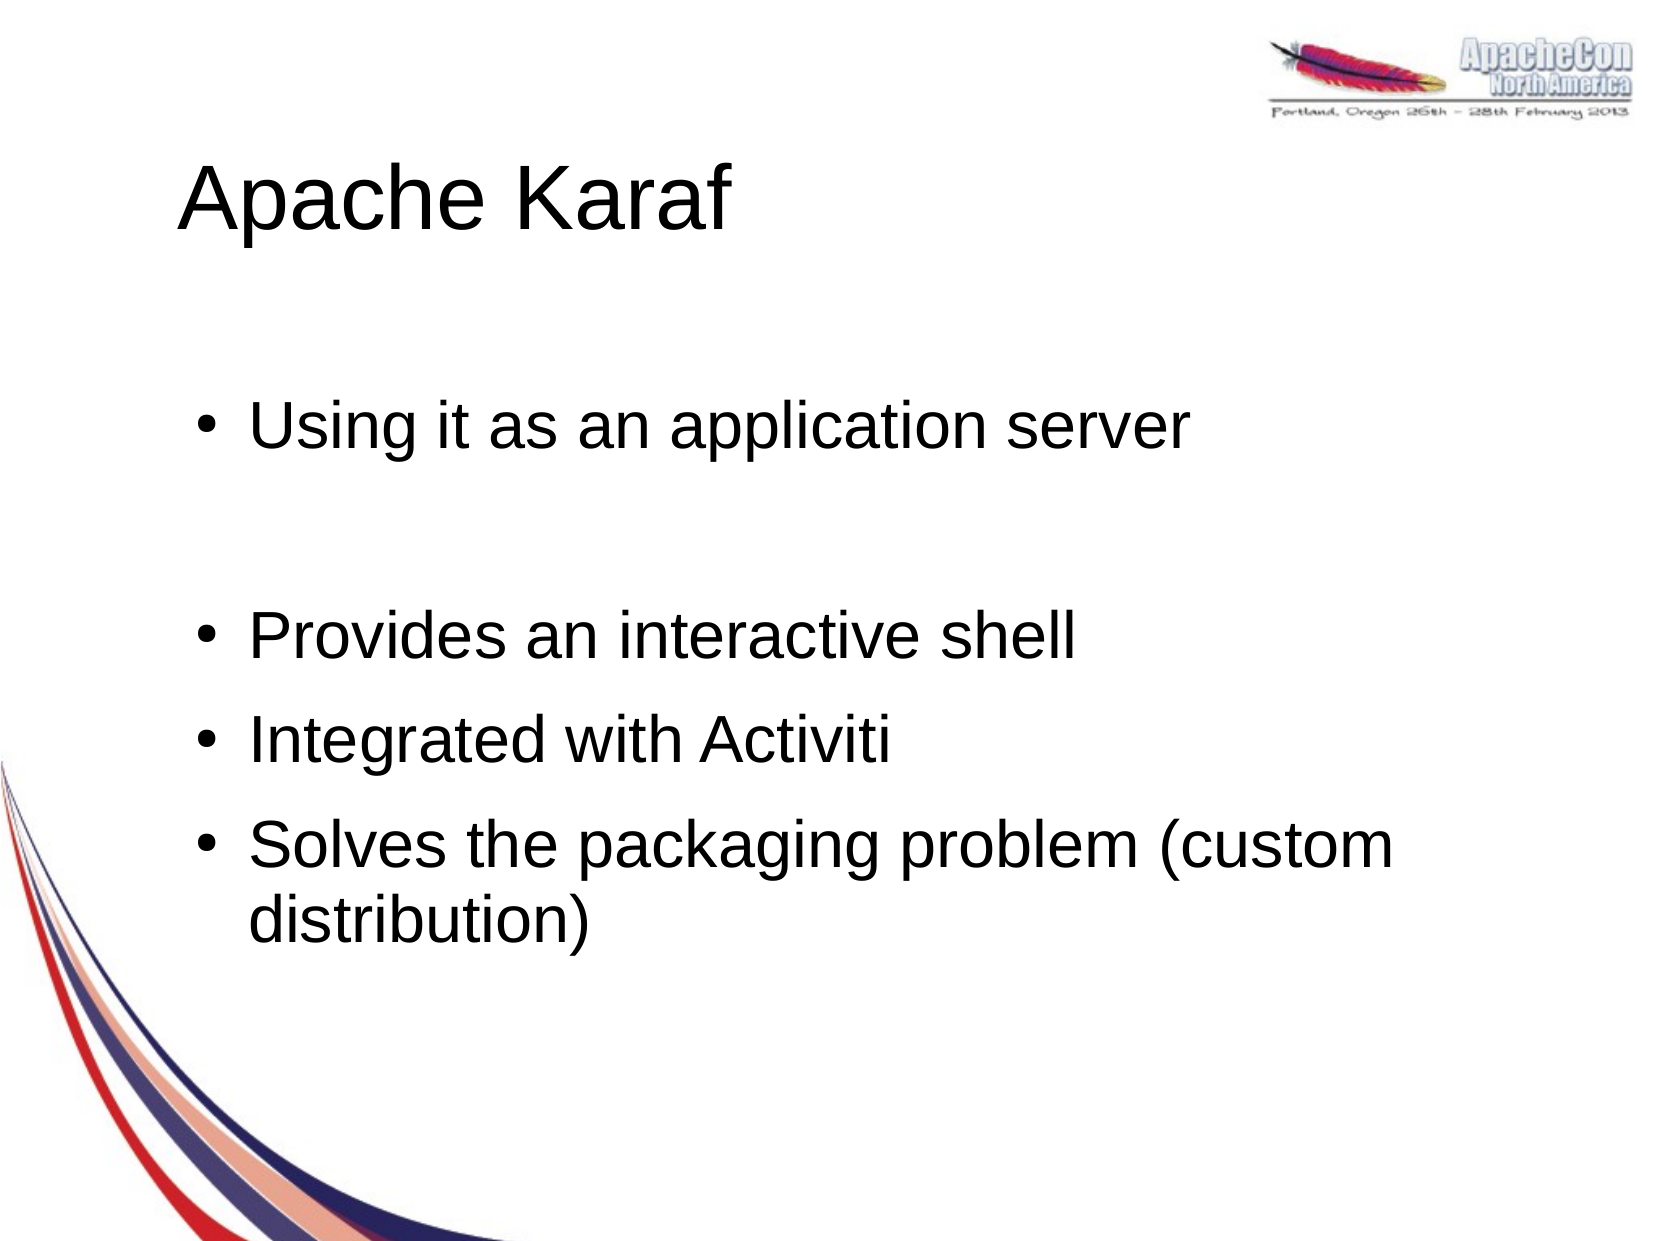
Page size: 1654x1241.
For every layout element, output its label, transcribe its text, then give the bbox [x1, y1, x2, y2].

title Apache Karaf [177, 141, 1536, 254]
picture [0, 0, 1654, 1241]
list Using it as an application server Provides an interactive shell Integrated with Activiti Solves the packaging problem (custom distribution) [177, 283, 1536, 1165]
